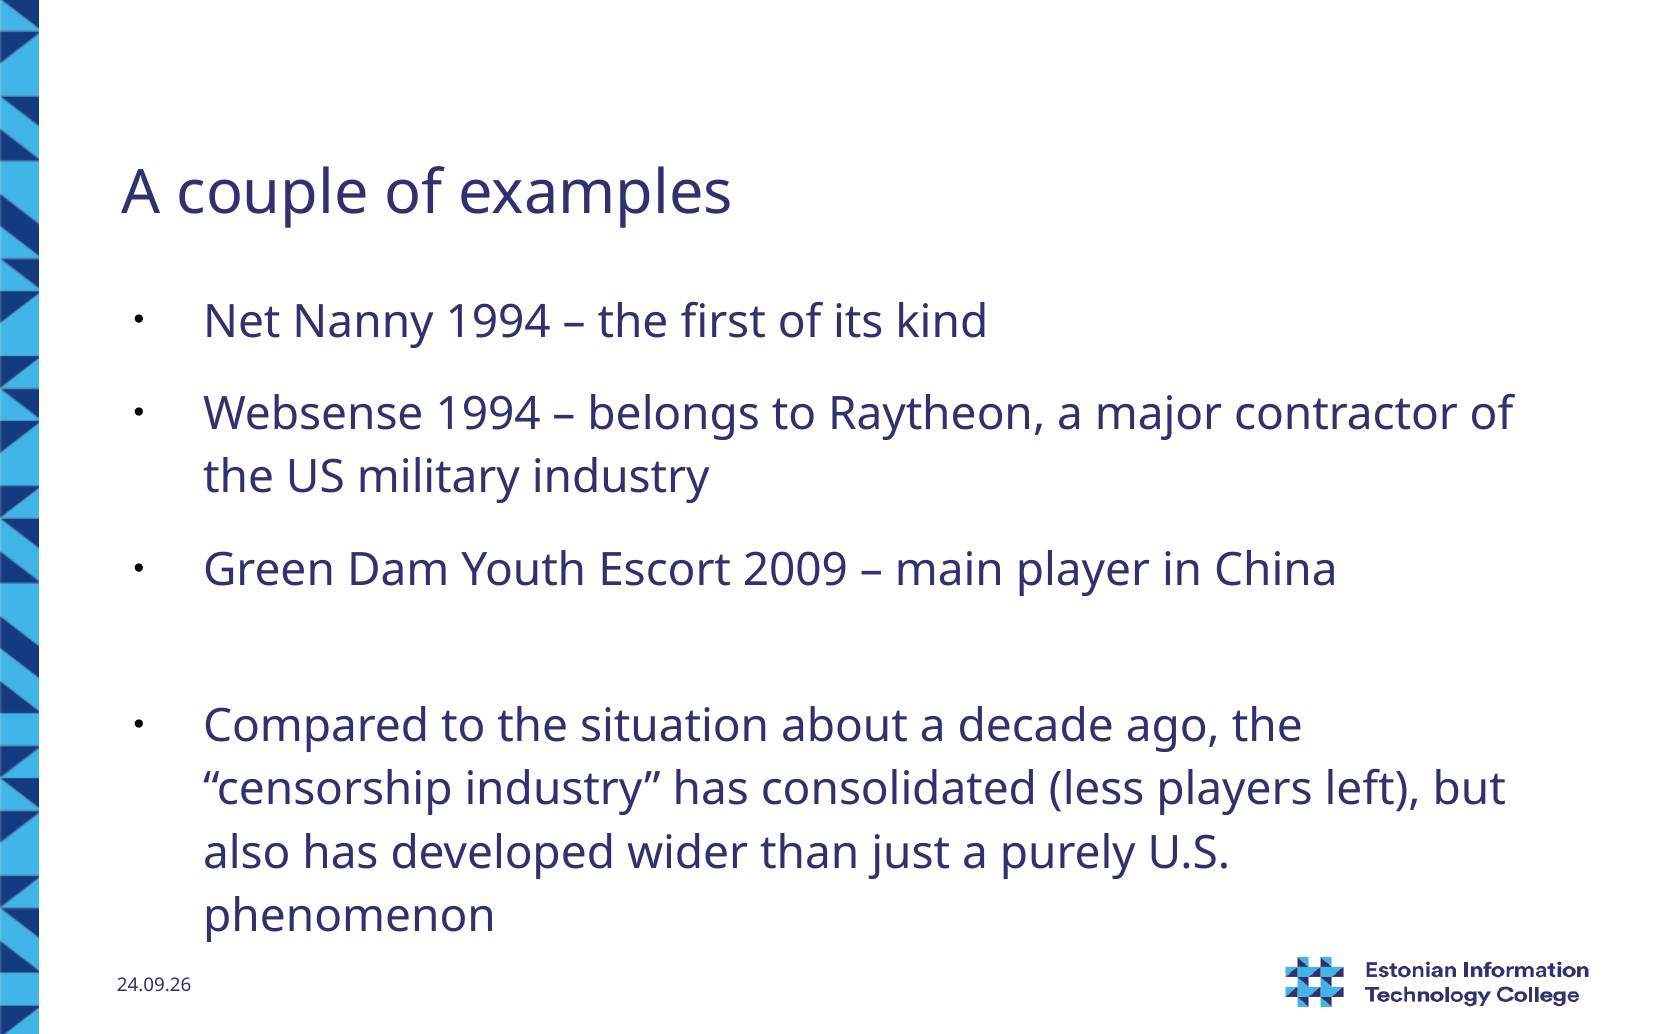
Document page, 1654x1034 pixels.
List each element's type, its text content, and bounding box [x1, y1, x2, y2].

title A couple of examples [121, 86, 1534, 287]
list Net Nanny 1994 – the first of its kind Websense 1994 – belongs to Raytheon, a major contractor of the US military industry Green Dam Youth Escort 2009 – main player in China Compared to the situation about a decade ago, the “censorship industry” has consolidated (less players left), but also has developed wider than just a purely U.S. phenomenon [121, 287, 1534, 939]
